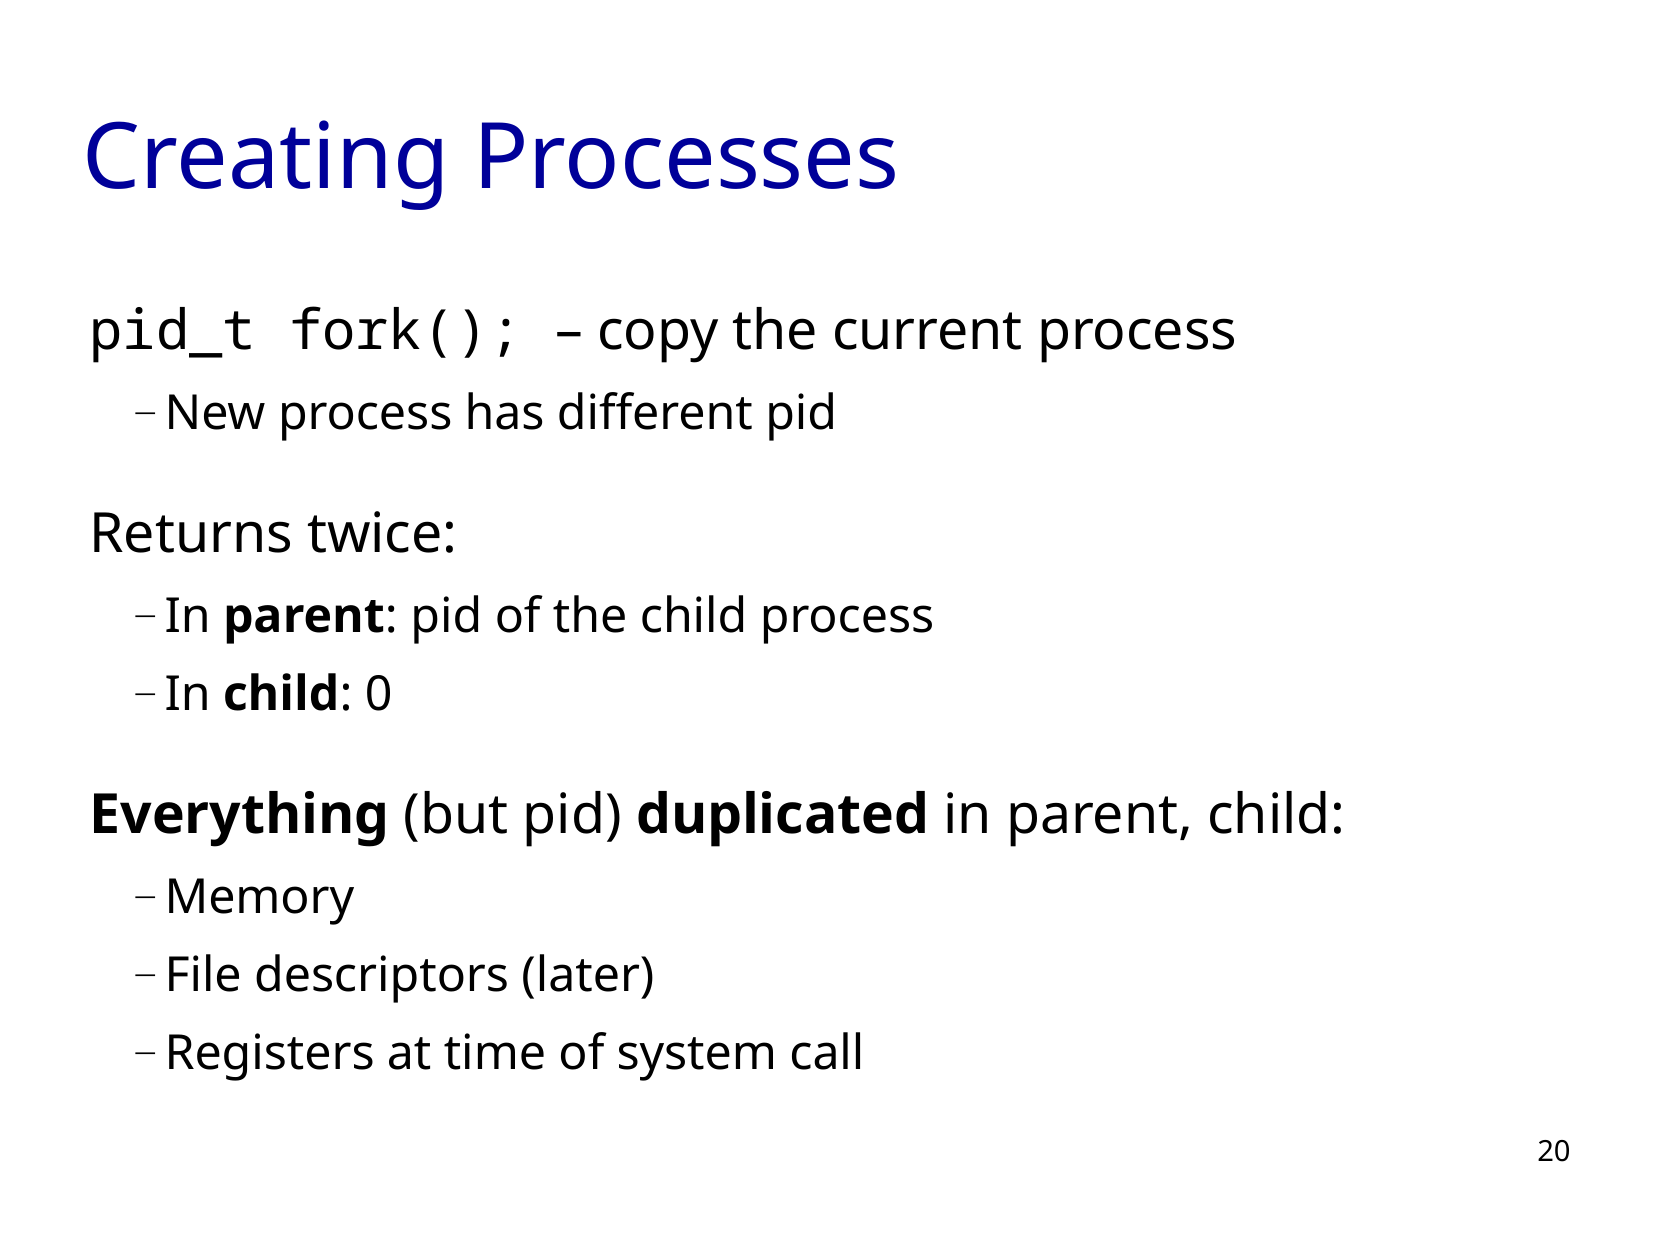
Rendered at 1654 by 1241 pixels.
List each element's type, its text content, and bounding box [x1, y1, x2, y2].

title Creating Processes [82, 49, 1571, 257]
list pid_t fork(); – copy the current process New process has different pid Returns twice: In parent: pid of the child process In child: 0 Everything (but pid) duplicated in parent, child: Memory File descriptors (later) Registers at time of system call [60, 290, 1571, 1096]
